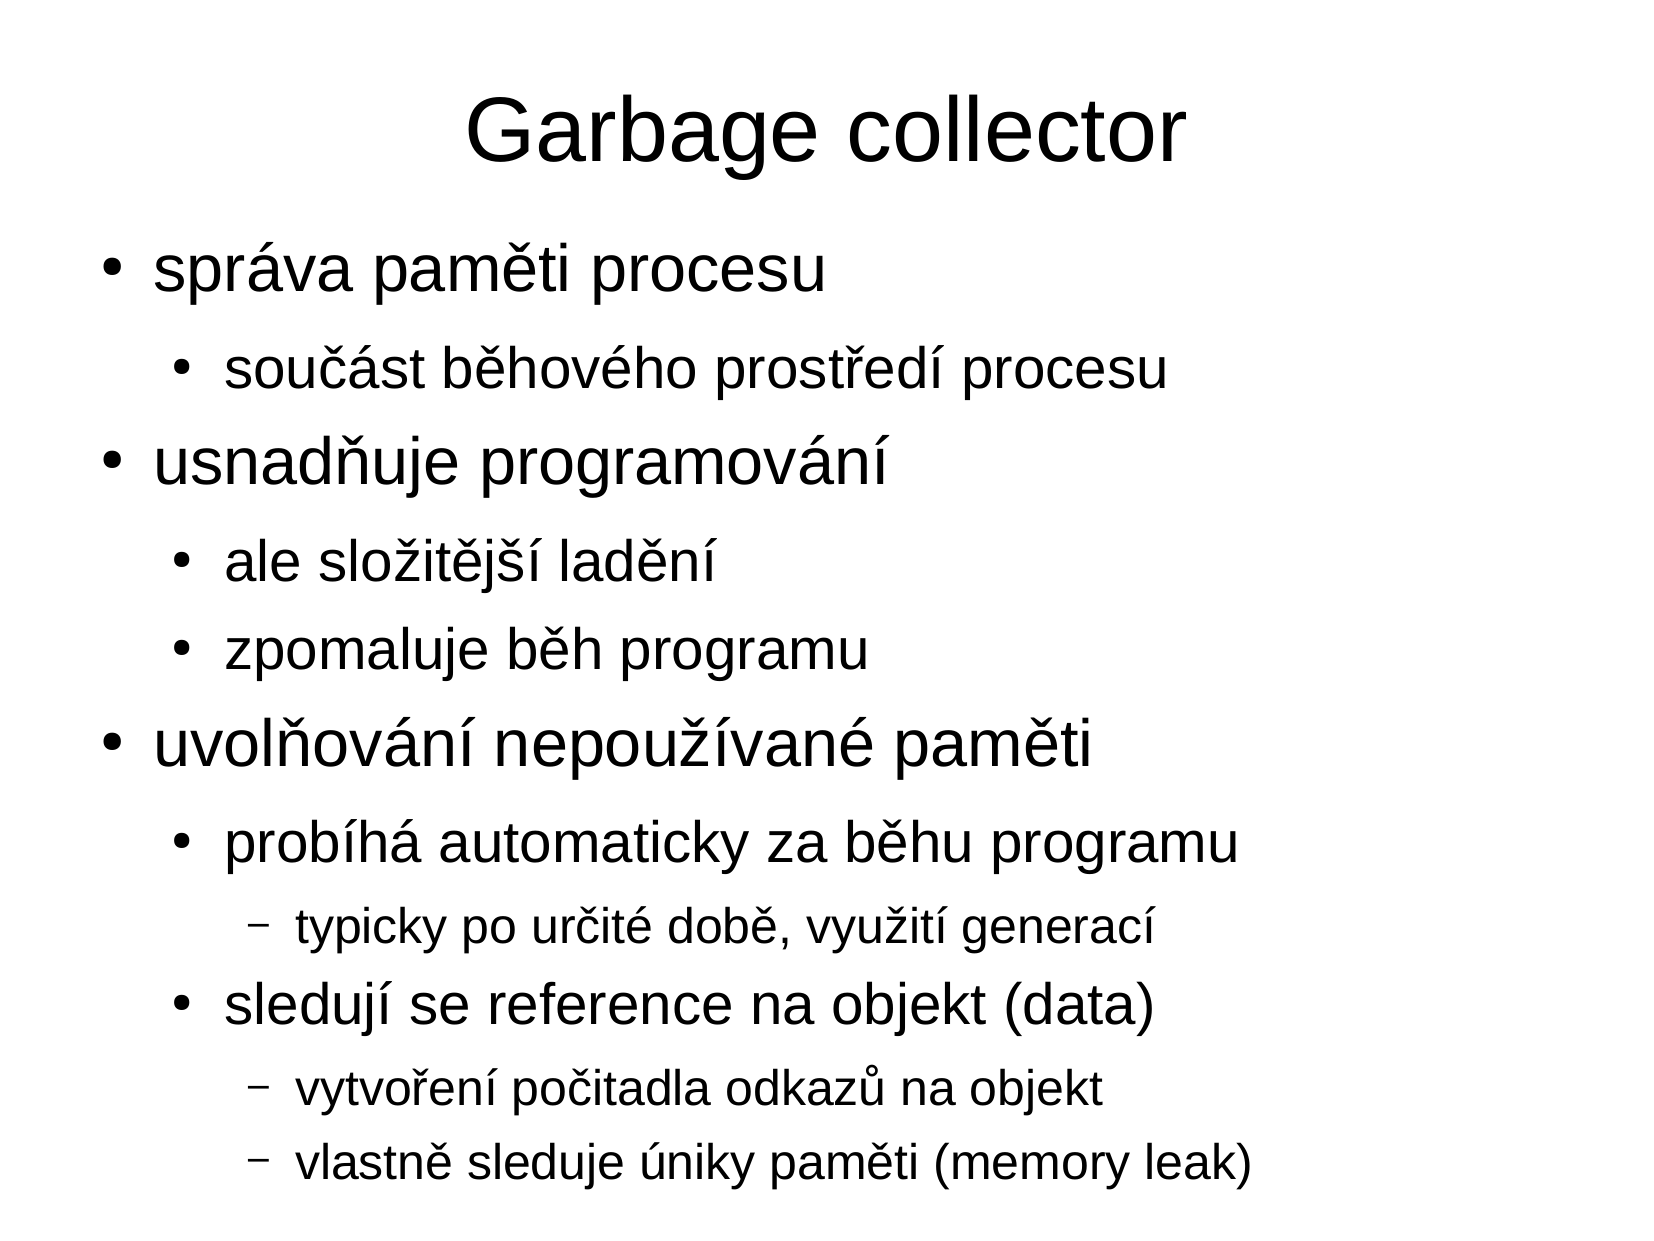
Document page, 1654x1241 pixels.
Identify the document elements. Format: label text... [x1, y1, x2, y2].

list správa paměti procesu součást běhového prostředí procesu usnadňuje programování ale složitější ladění zpomaluje běh programu uvolňování nepoužívané paměti probíhá automaticky za běhu programu typicky po určité době, využití generací sledují se reference na objekt (data) vytvoření počitadla odkazů na objekt vlastně sleduje úniky paměti (memory leak) [82, 231, 1571, 1190]
title Garbage collector [82, 33, 1571, 226]
